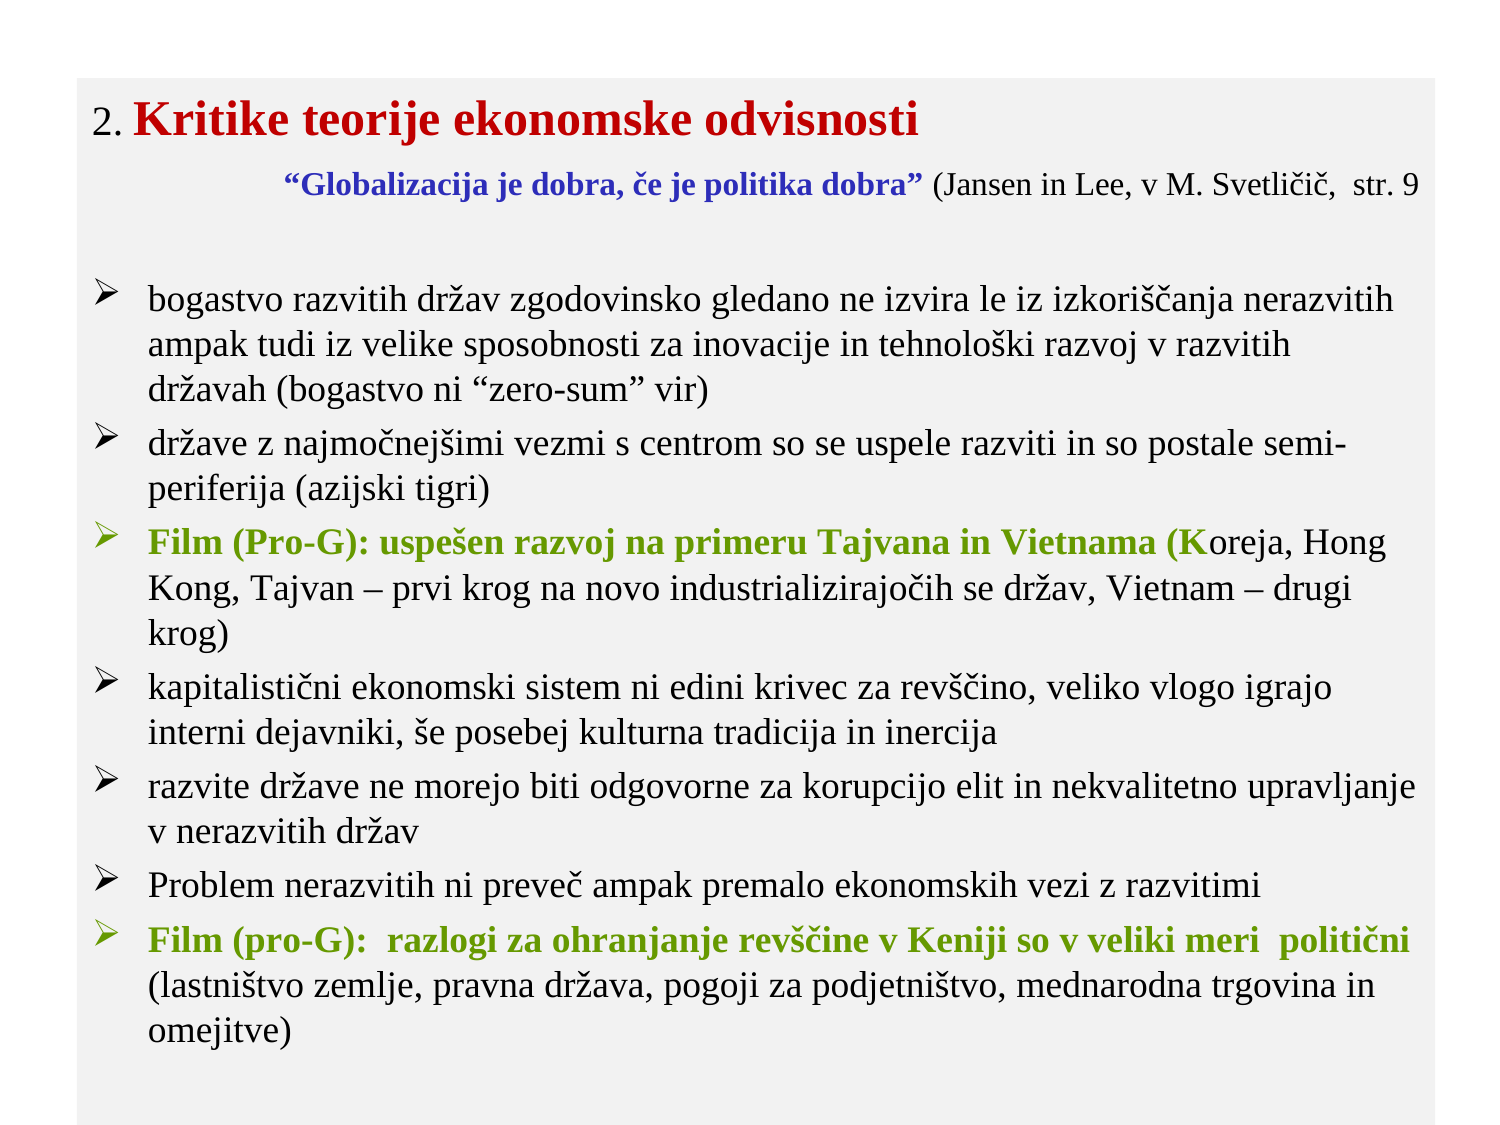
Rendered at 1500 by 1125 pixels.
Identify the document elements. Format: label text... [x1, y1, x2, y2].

list 2. Kritike teorije ekonomske odvisnosti “Globalizacija je dobra, če je politika dobra” (Jansen in Lee, v M. Svetličič, str. 9 bogastvo razvitih držav zgodovinsko gledano ne izvira le iz izkoriščanja nerazvitih ampak tudi iz velike sposobnosti za inovacije in tehnološki razvoj v razvitih državah (bogastvo ni “zero-sum” vir) države z najmočnejšimi vezmi s centrom so se uspele razviti in so postale semi-periferija (azijski tigri) Film (Pro-G): uspešen razvoj na primeru Tajvana in Vietnama (Koreja, Hong Kong, Tajvan – prvi krog na novo industrializirajočih se držav, Vietnam – drugi krog) kapitalistični ekonomski sistem ni edini krivec za revščino, veliko vlogo igrajo interni dejavniki, še posebej kulturna tradicija in inercija razvite države ne morejo biti odgovorne za korupcijo elit in nekvalitetno upravljanje v nerazvitih držav Problem nerazvitih ni preveč ampak premalo ekonomskih vezi z razvitimi Film (pro-G): razlogi za ohranjanje revščine v Keniji so v veliki meri politični (lastništvo zemlje, pravna država, pogoji za podjetništvo, mednarodna trgovina in omejitve) [76, 78, 1436, 1125]
